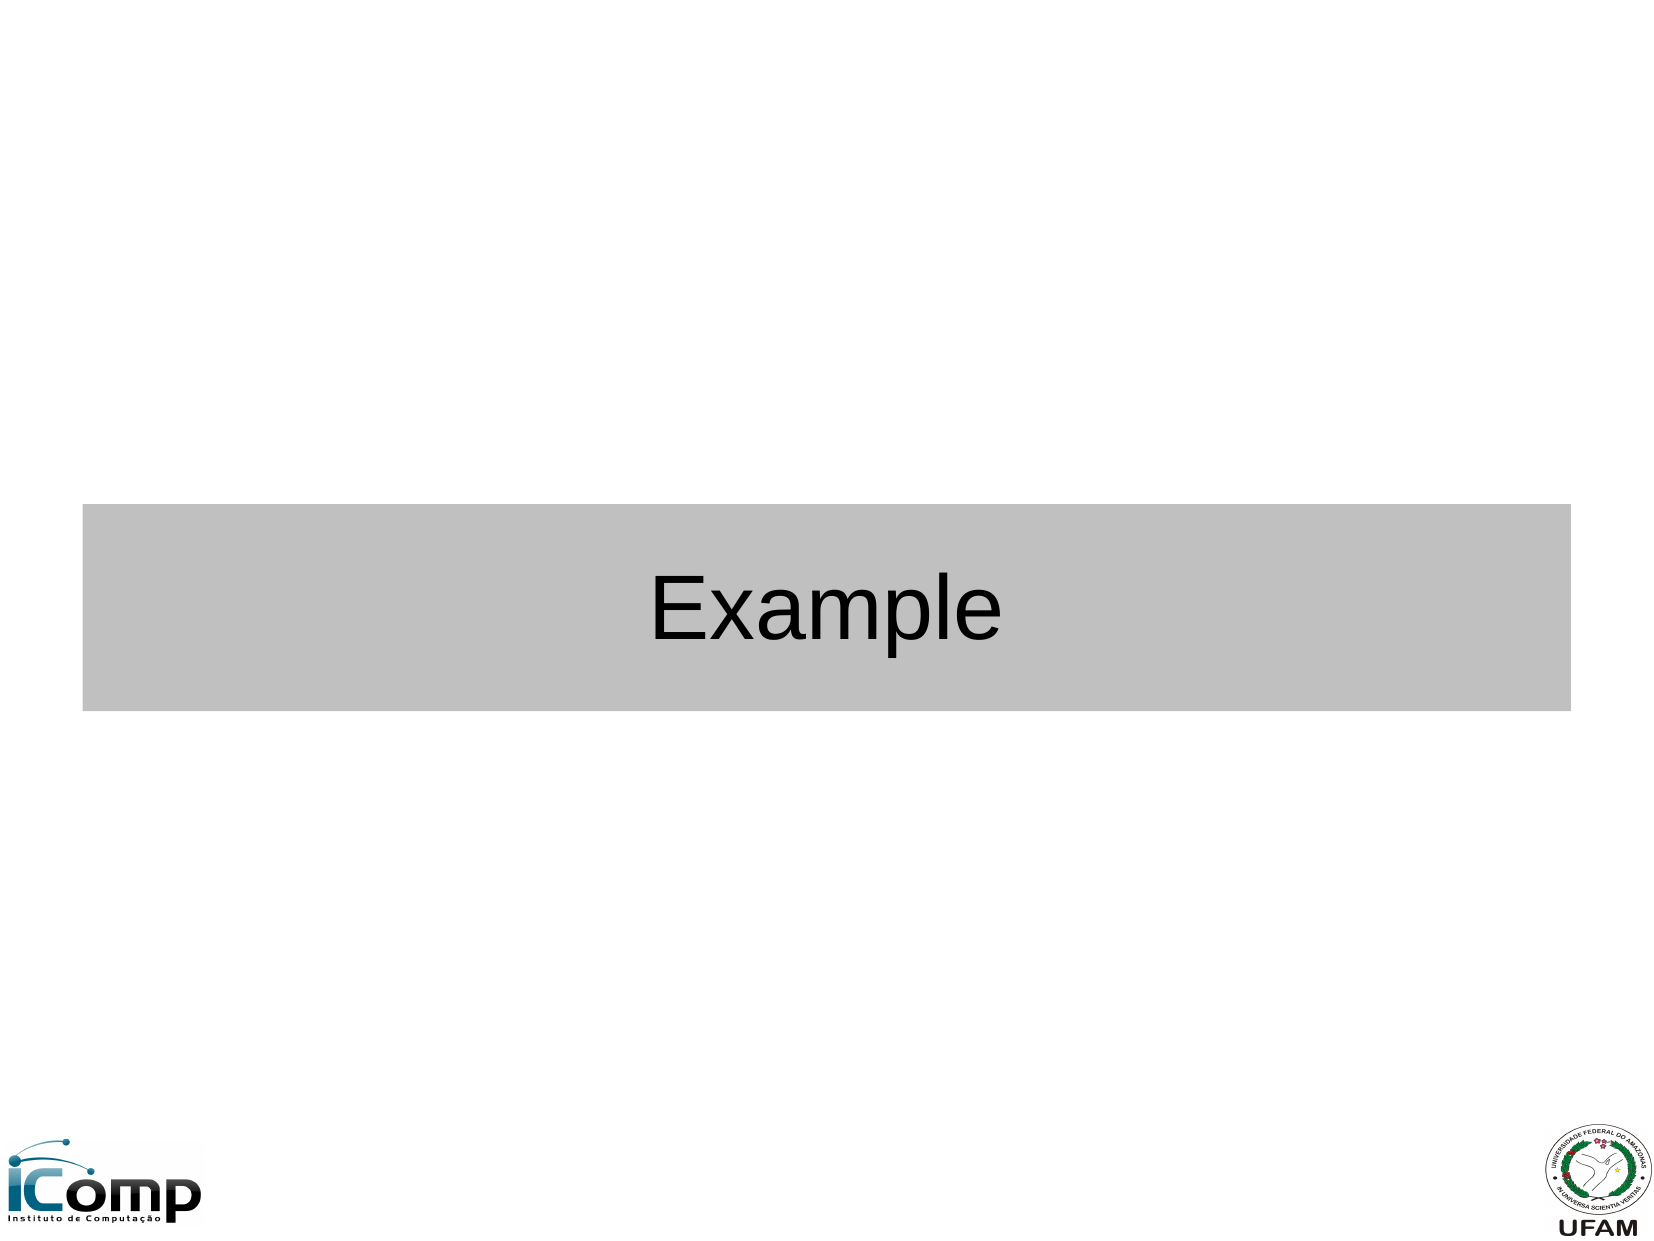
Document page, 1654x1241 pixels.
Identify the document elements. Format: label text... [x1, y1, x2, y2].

title Example [82, 504, 1571, 712]
picture [5, 1139, 205, 1226]
picture [1545, 1124, 1652, 1236]
